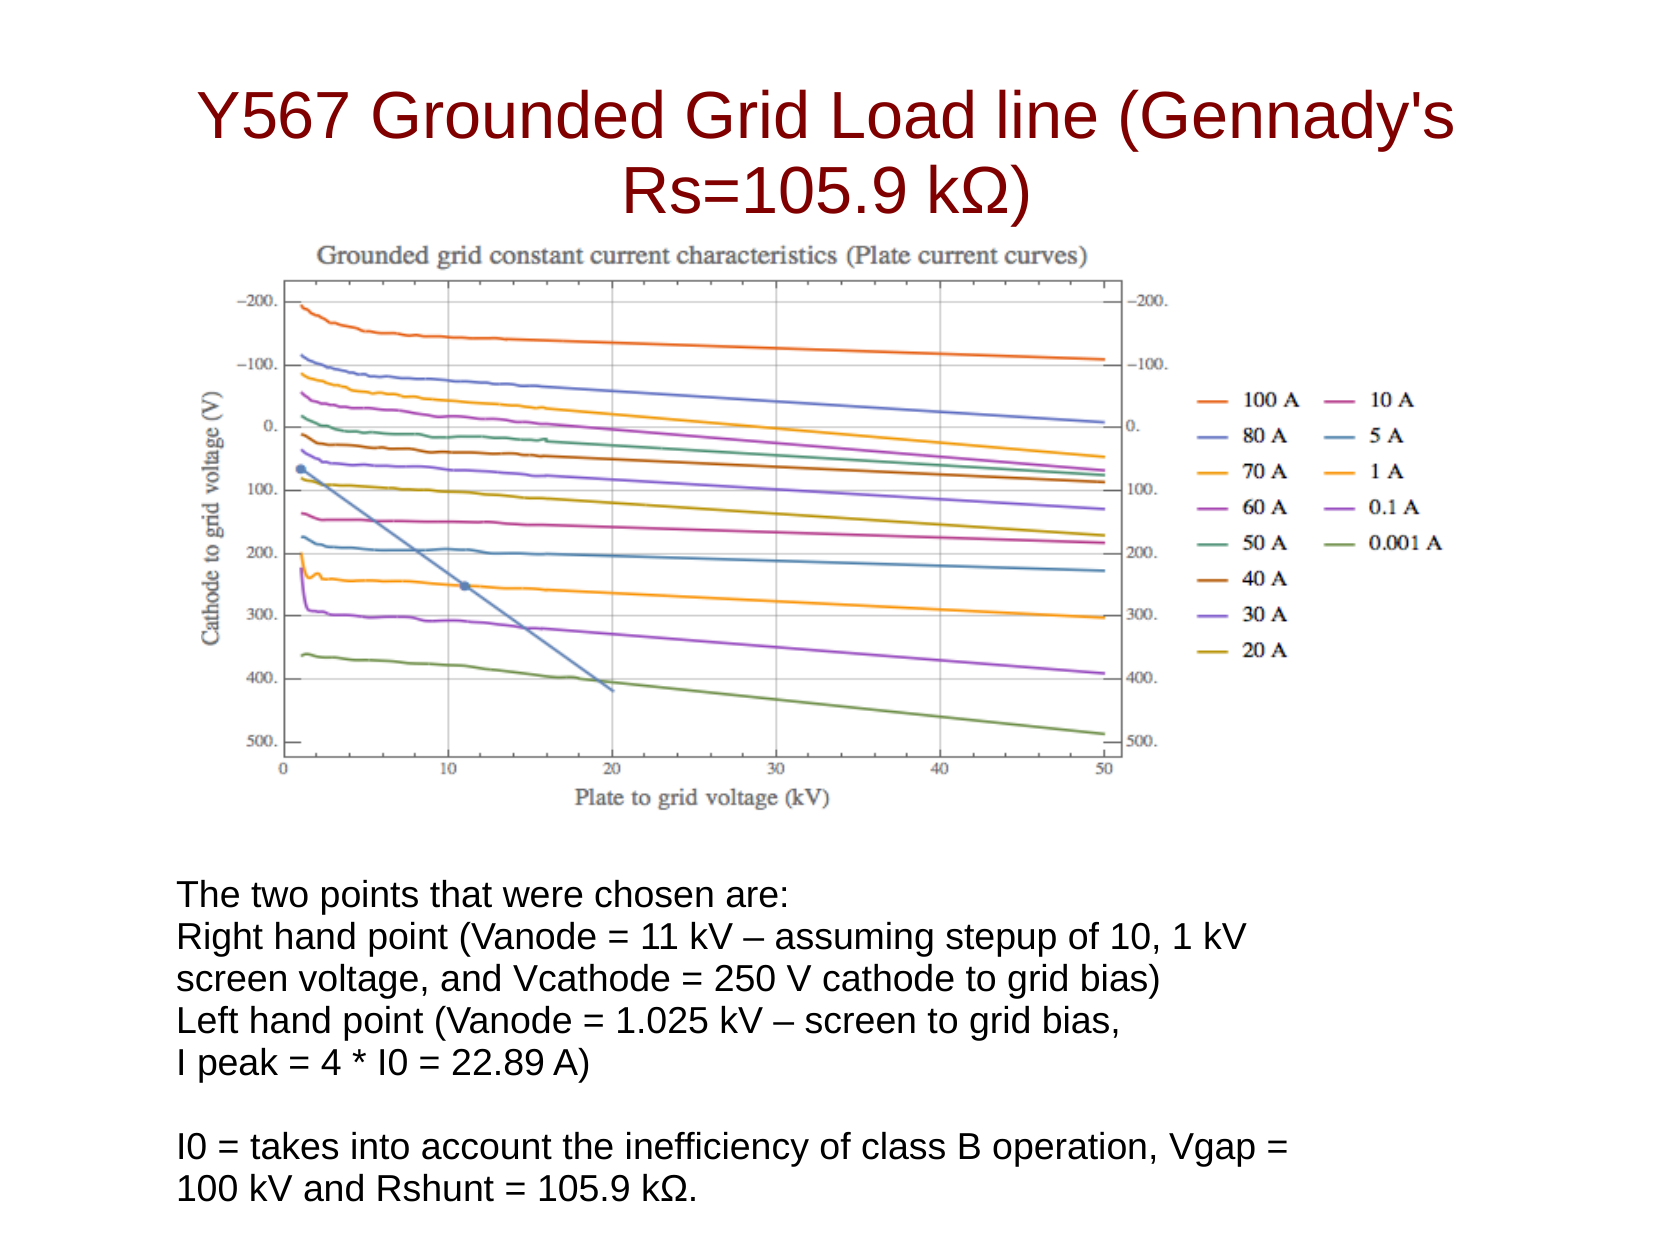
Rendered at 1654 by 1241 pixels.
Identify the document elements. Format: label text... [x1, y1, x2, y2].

picture [201, 243, 1451, 815]
title Y567 Grounded Grid Load line (Gennady's Rs=105.9 kΩ) [82, 49, 1571, 257]
text_box The two points that were chosen are: Right hand point (Vanode = 11 kV – assuming stepup of 10, 1 kV screen voltage, and Vcathode = 250 V cathode to grid bias) Left hand point (Vanode = 1.025 kV – screen to grid bias, I peak = 4 * I0 = 22.89 A) I0 = takes into account the inefficiency of class B operation, Vgap = 100 kV and Rshunt = 105.9 kΩ. [161, 866, 1324, 1214]
